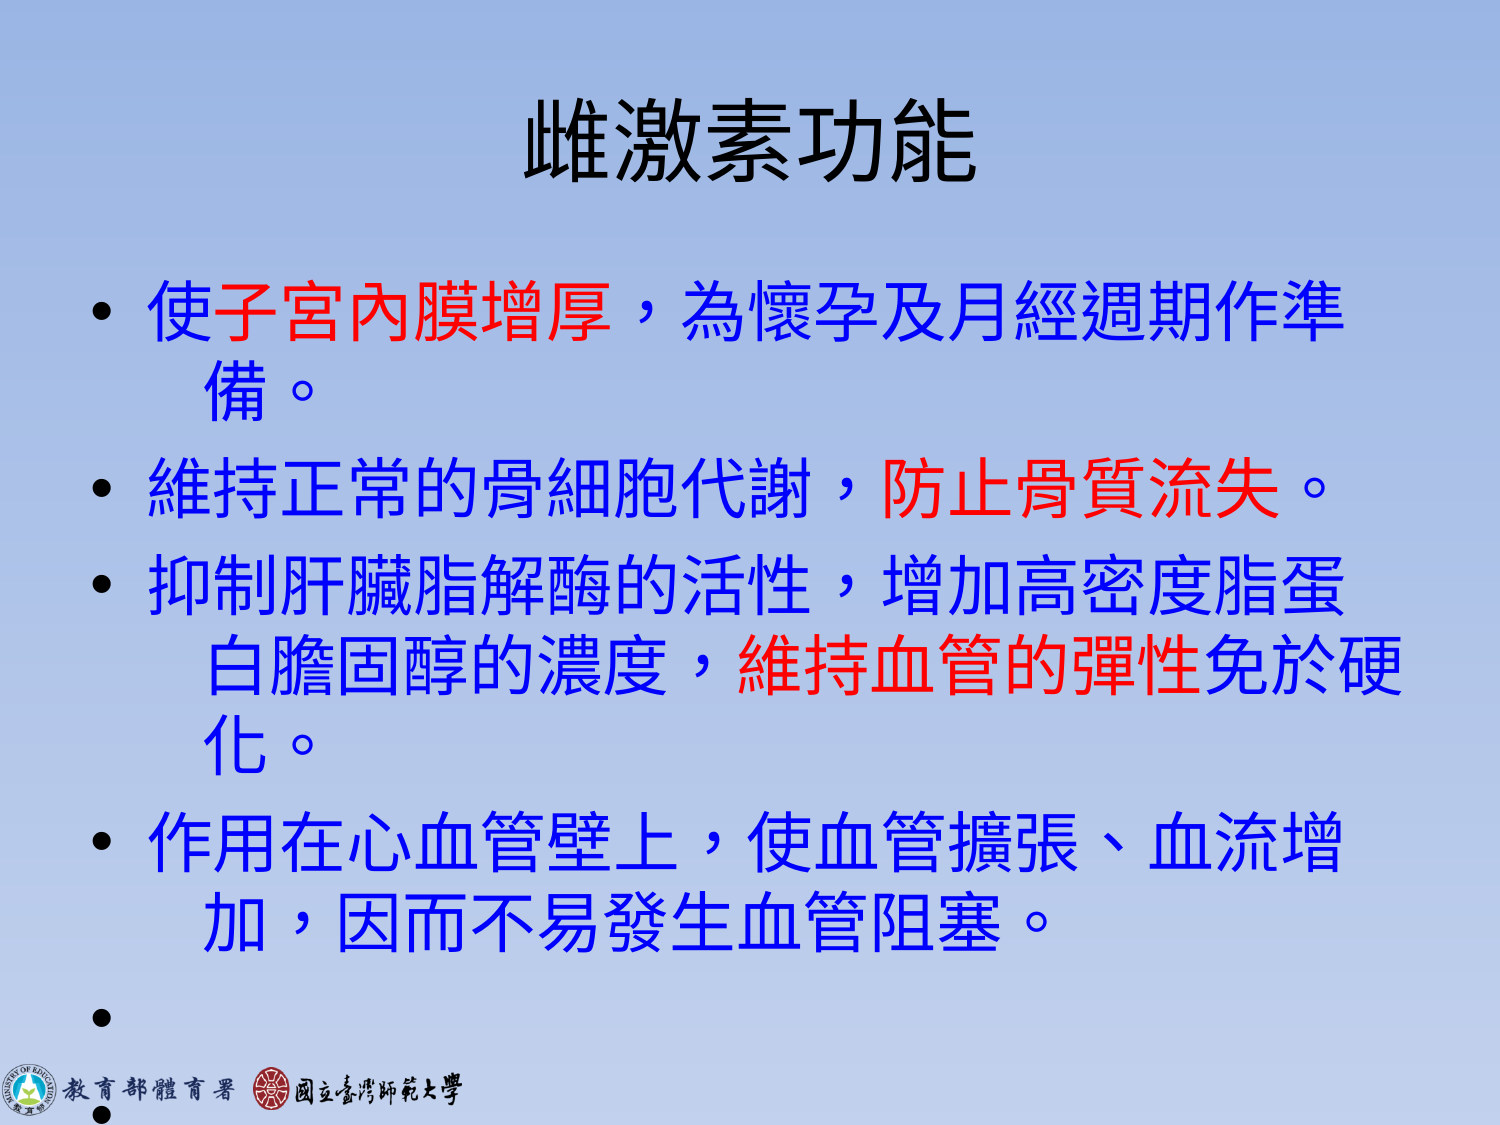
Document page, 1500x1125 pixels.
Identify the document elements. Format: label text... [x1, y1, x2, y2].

title 雌激素功能 [75, 45, 1426, 233]
list 使子宮內膜增厚，為懷孕及月經週期作準備。 維持正常的骨細胞代謝，防止骨質流失。 抑制肝臟脂解酶的活性，增加高密度脂蛋白膽固醇的濃度，維持血管的彈性免於硬化。 作用在心血管壁上，使血管擴張、血流增加，因而不易發生血管阻塞。 [75, 262, 1426, 1005]
